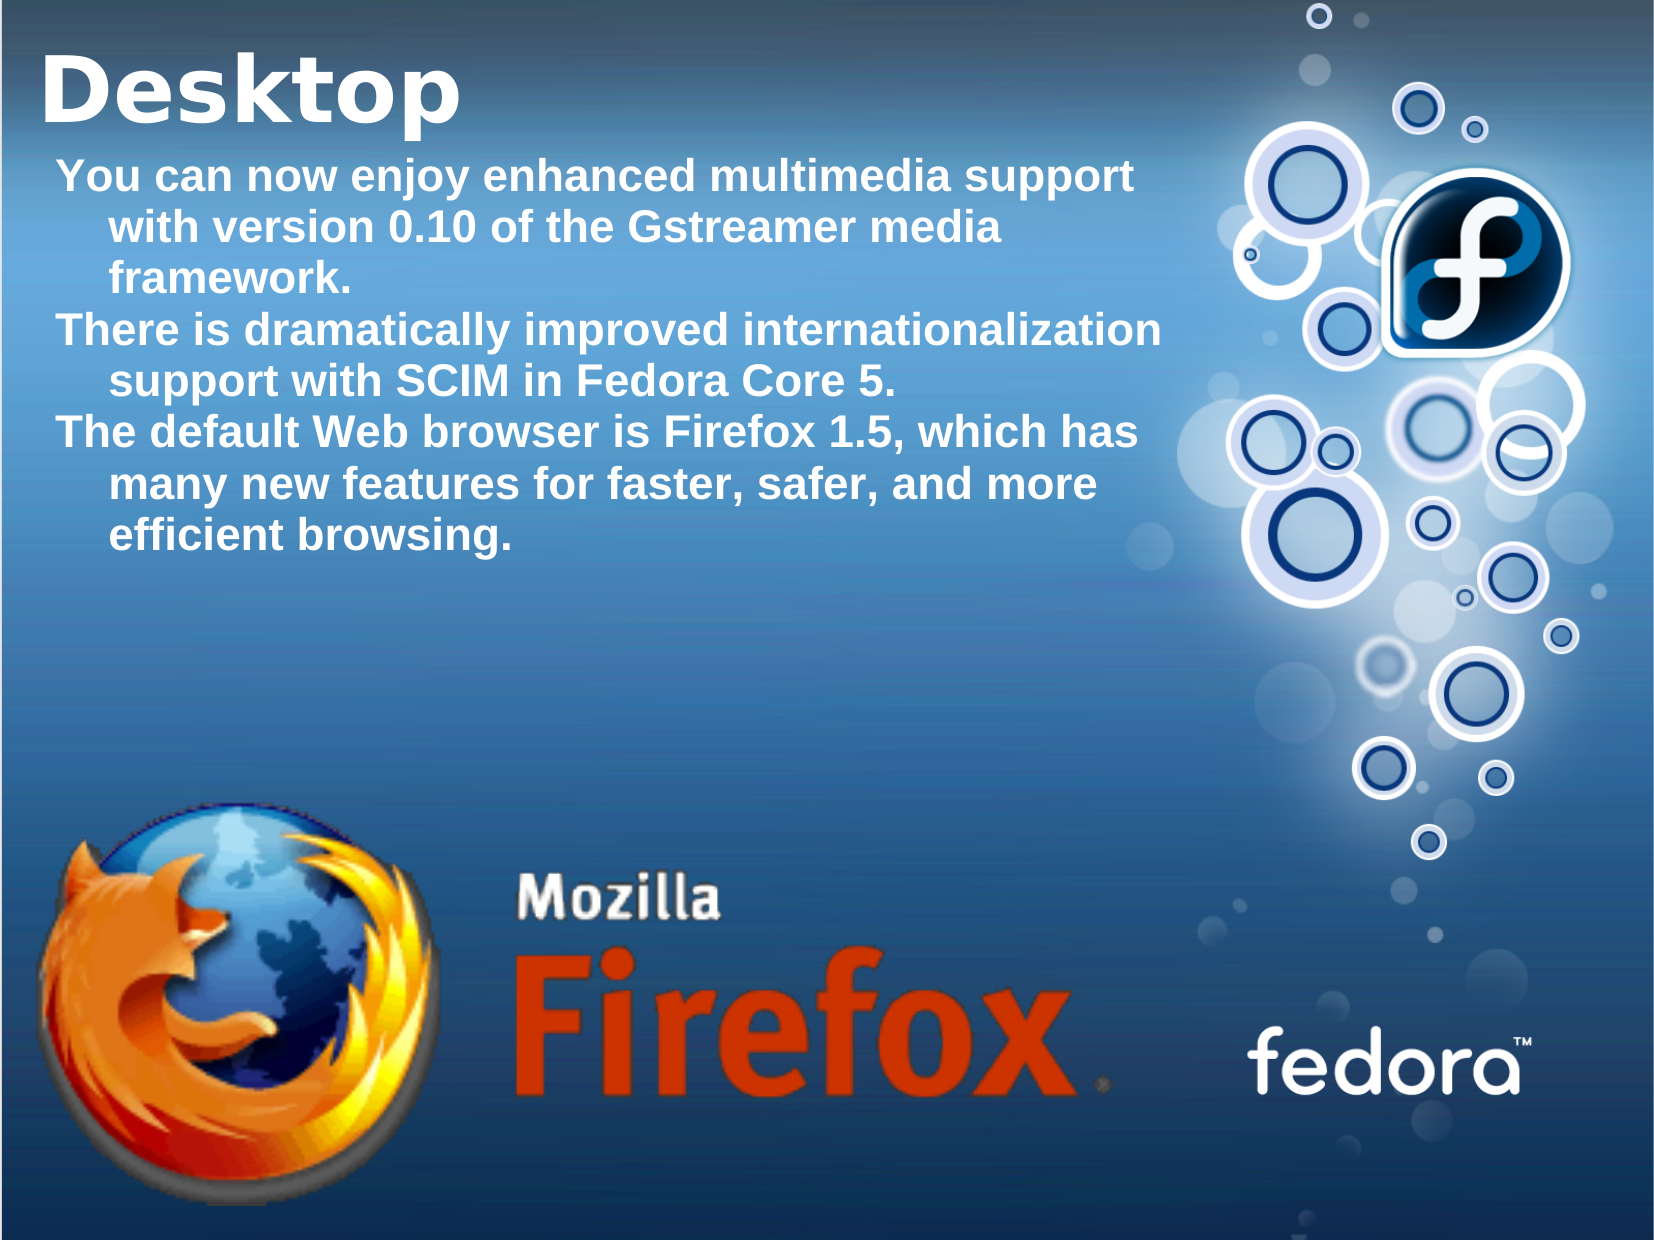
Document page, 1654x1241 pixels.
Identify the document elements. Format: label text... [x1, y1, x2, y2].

title Desktop [37, 37, 1526, 145]
picture [1, 0, 1654, 1240]
list You can now enjoy enhanced multimedia support with version 0.10 of the Gstreamer media framework. There is dramatically improved internationalization support with SCIM in Fedora Core 5. The default Web browser is Firefox 1.5, which has many new features for faster, safer, and more efficient browsing. [37, 150, 1201, 1201]
